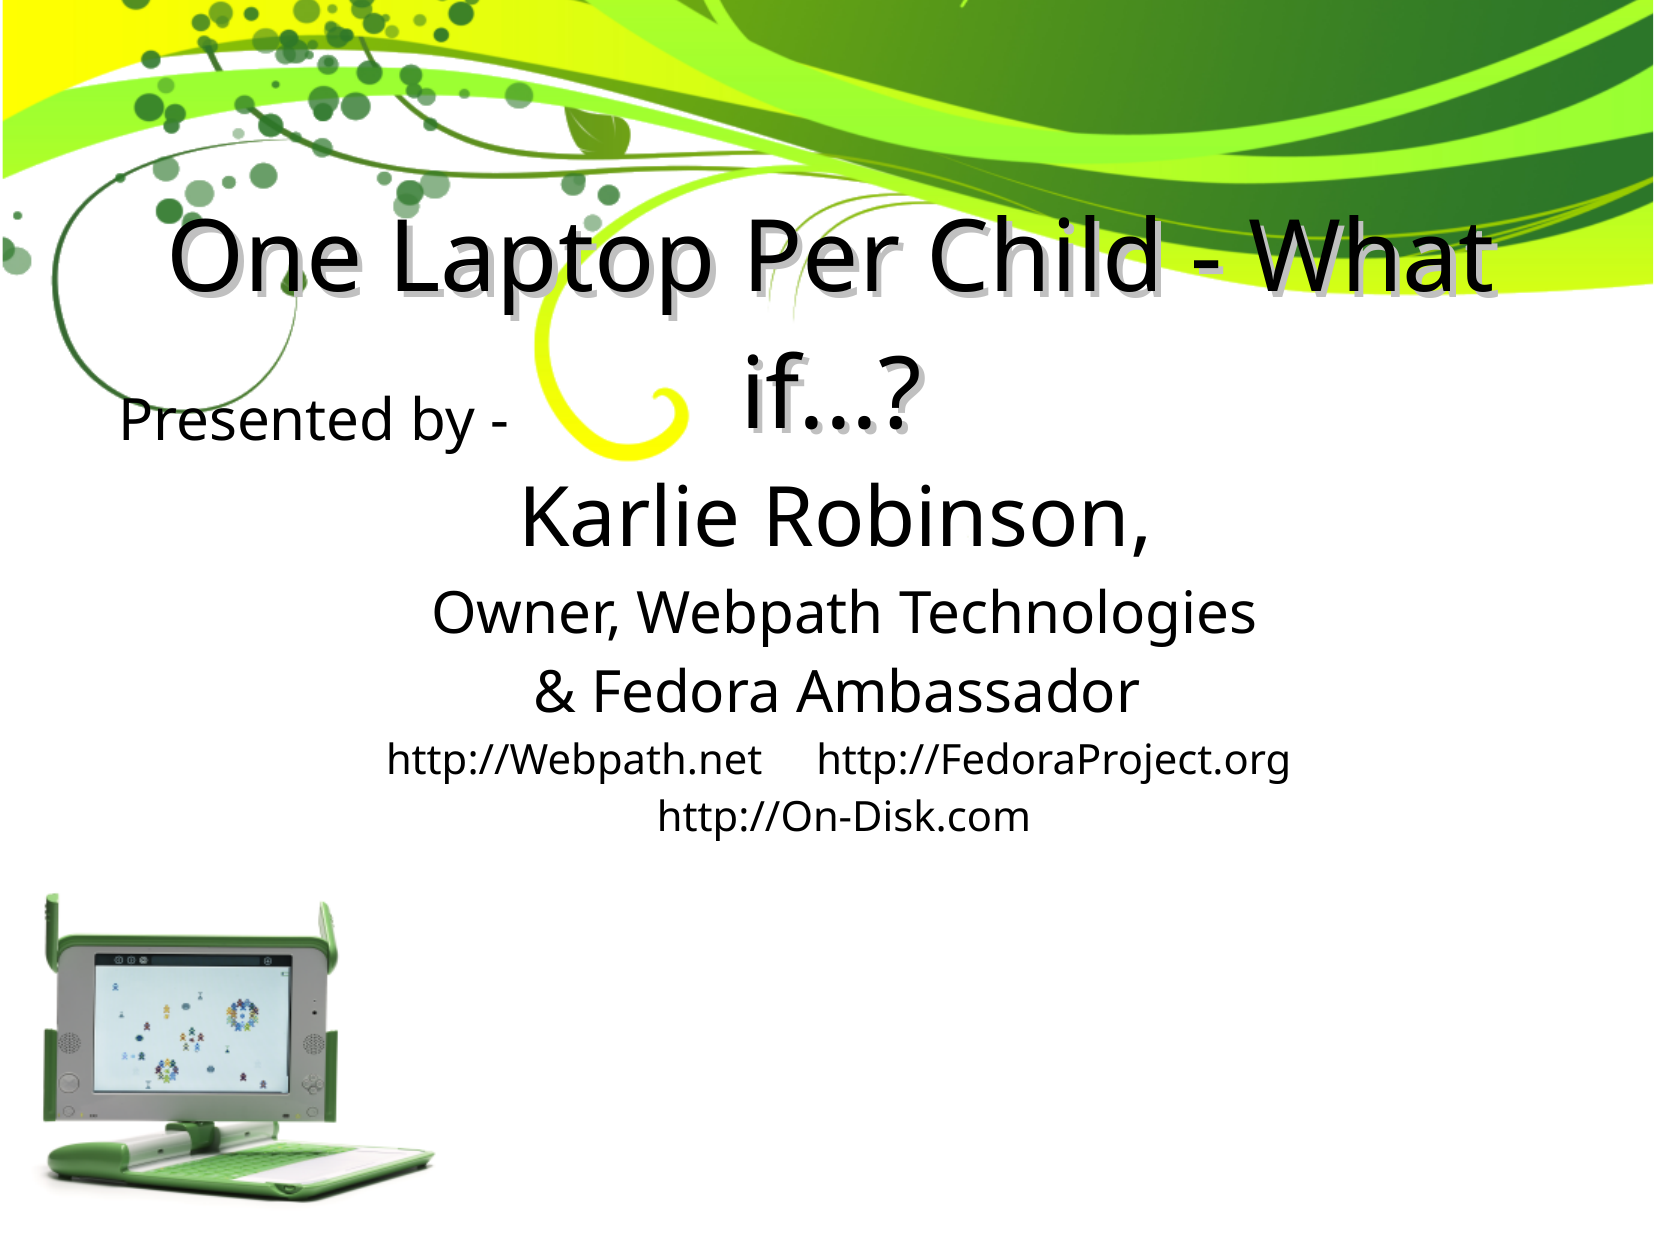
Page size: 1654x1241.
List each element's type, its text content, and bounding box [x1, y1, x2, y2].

subtitle Presented by - Karlie Robinson, Owner, Webpath Technologies & Fedora Ambassador http://Webpath.net http://FedoraProject.org http://On-Disk.com [82, 375, 1571, 938]
picture [0, 0, 1654, 1241]
title One Laptop Per Child - What if...? [87, 217, 1576, 425]
